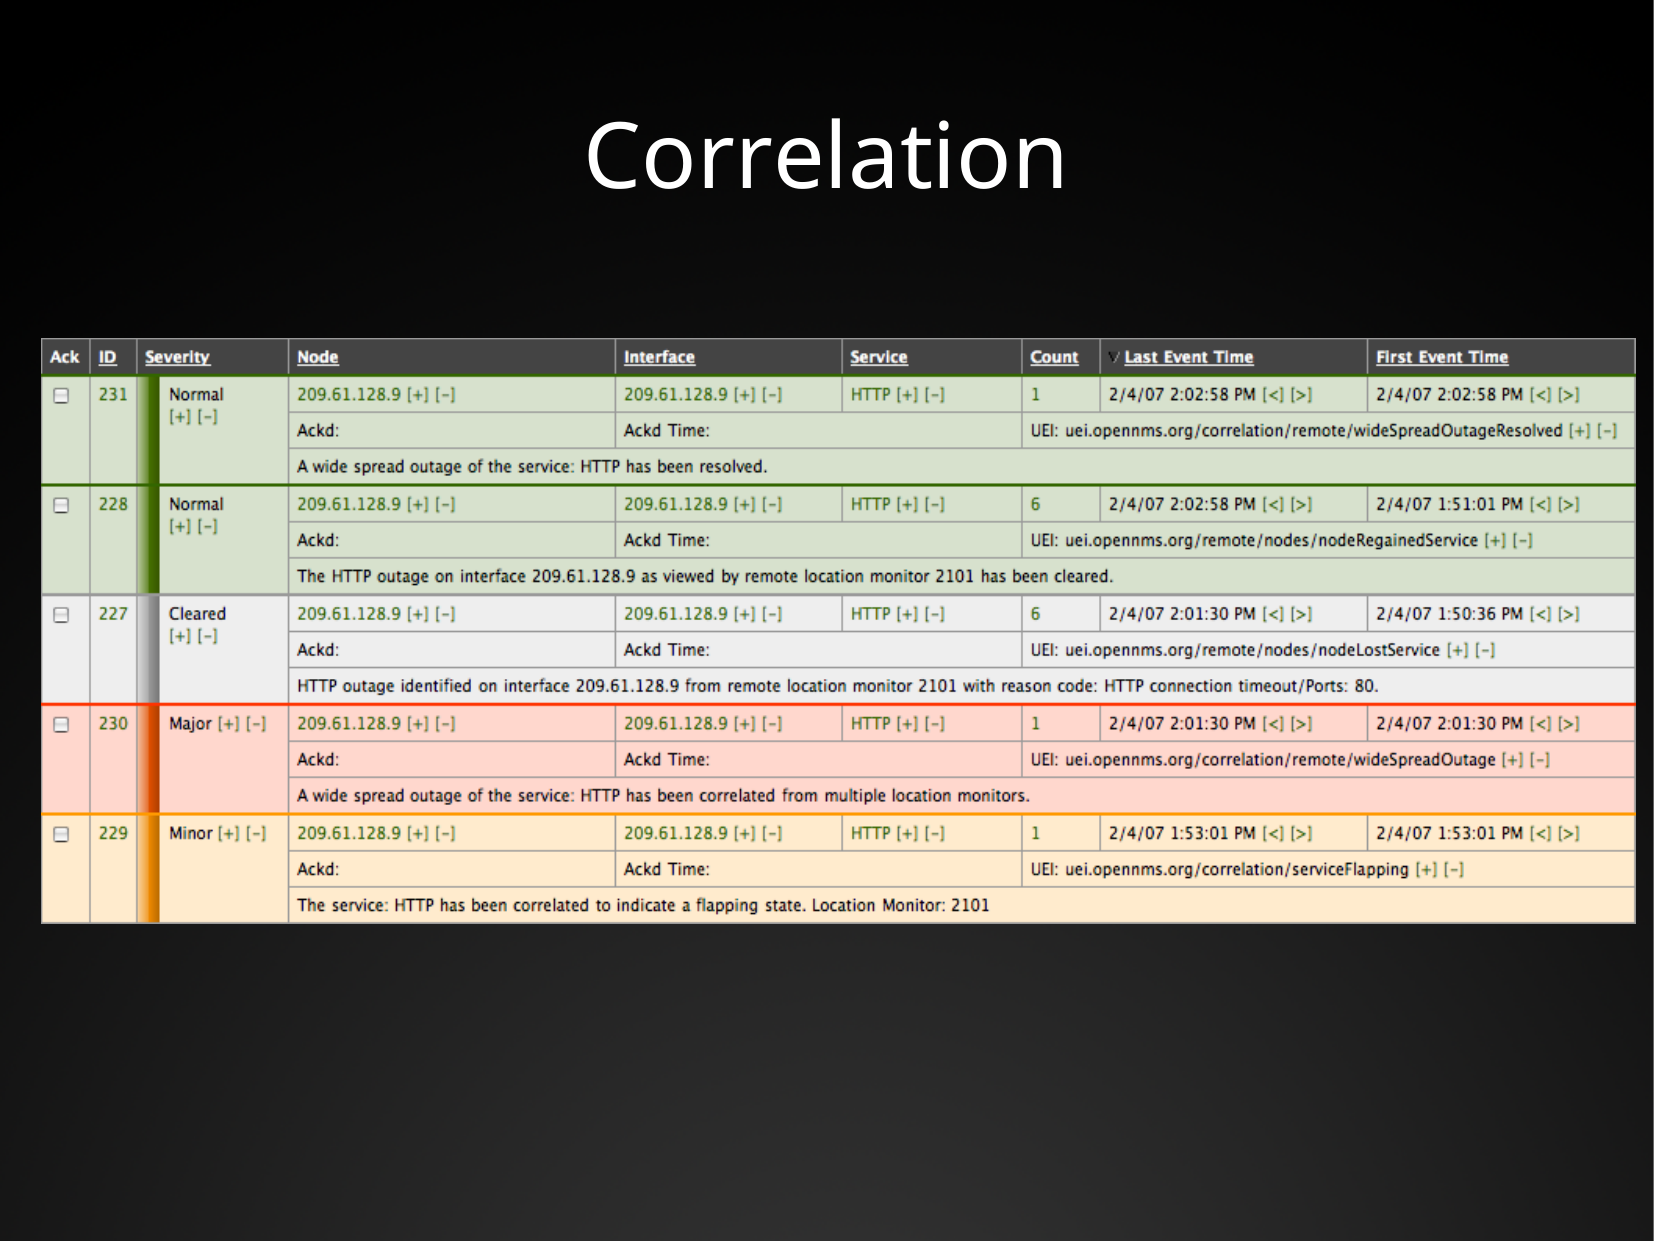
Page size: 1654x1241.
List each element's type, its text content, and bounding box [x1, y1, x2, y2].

picture [0, 0, 1654, 1241]
title Correlation [82, 49, 1571, 257]
